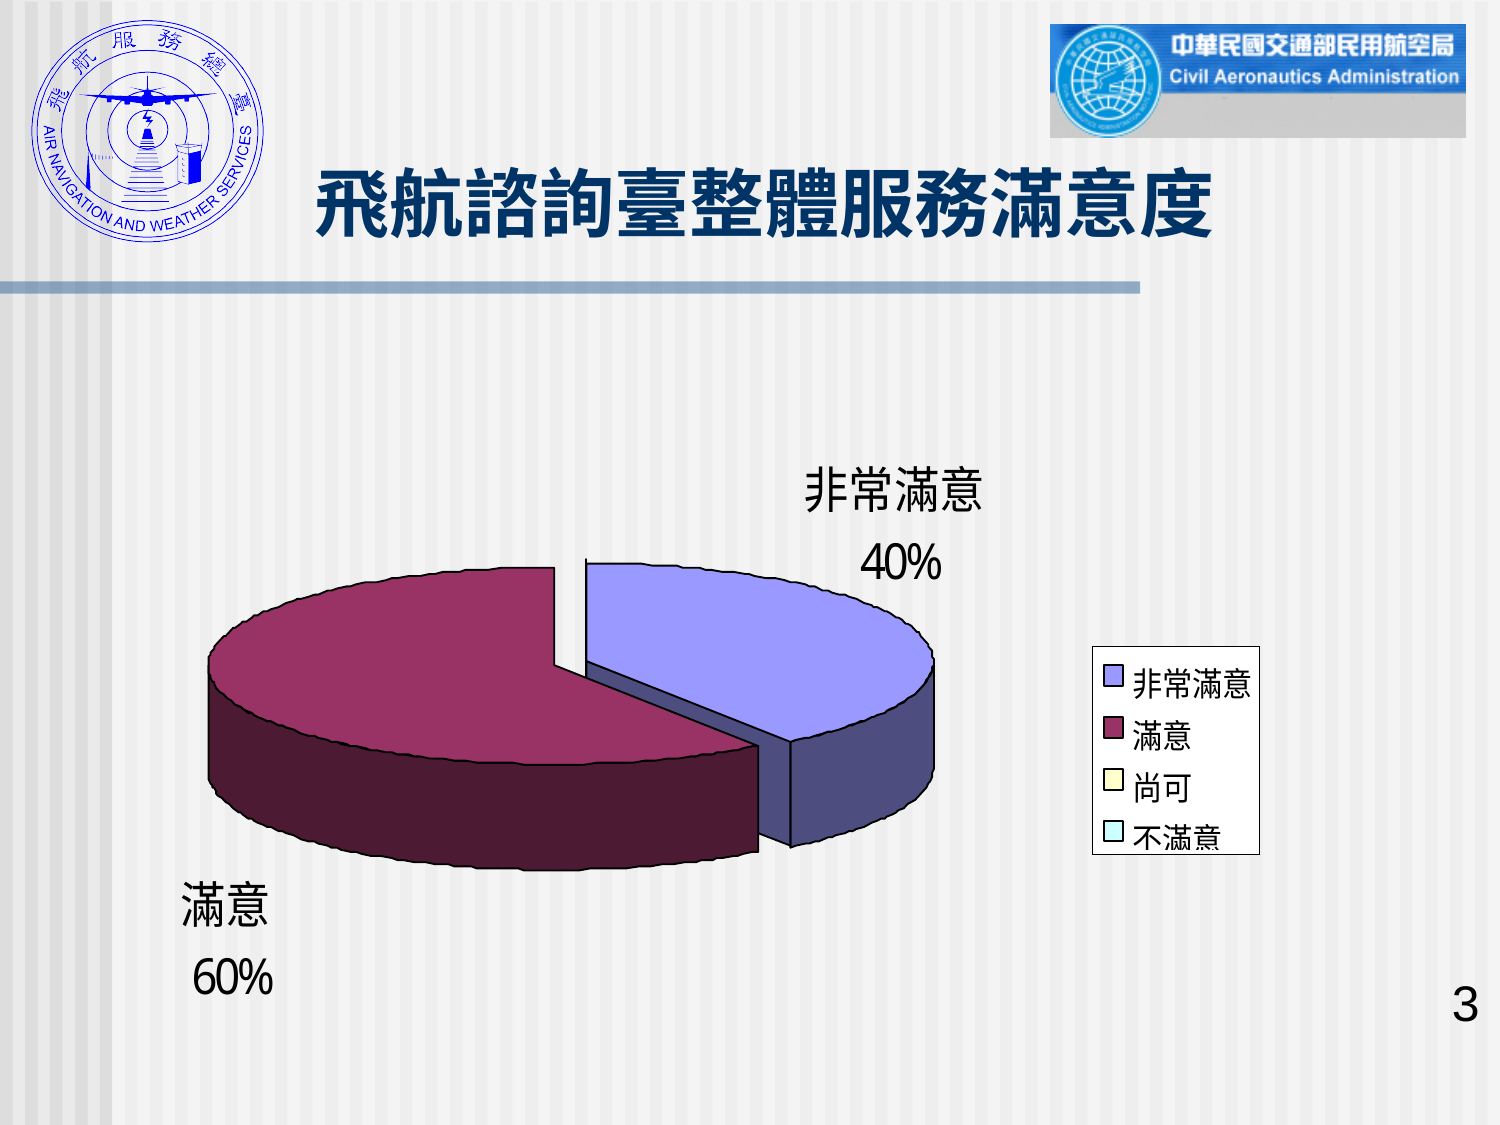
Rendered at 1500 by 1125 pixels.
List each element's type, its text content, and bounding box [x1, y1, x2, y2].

chart [112, 350, 1282, 1020]
title 飛航諮詢臺整體服務滿意度 [206, 148, 1500, 255]
